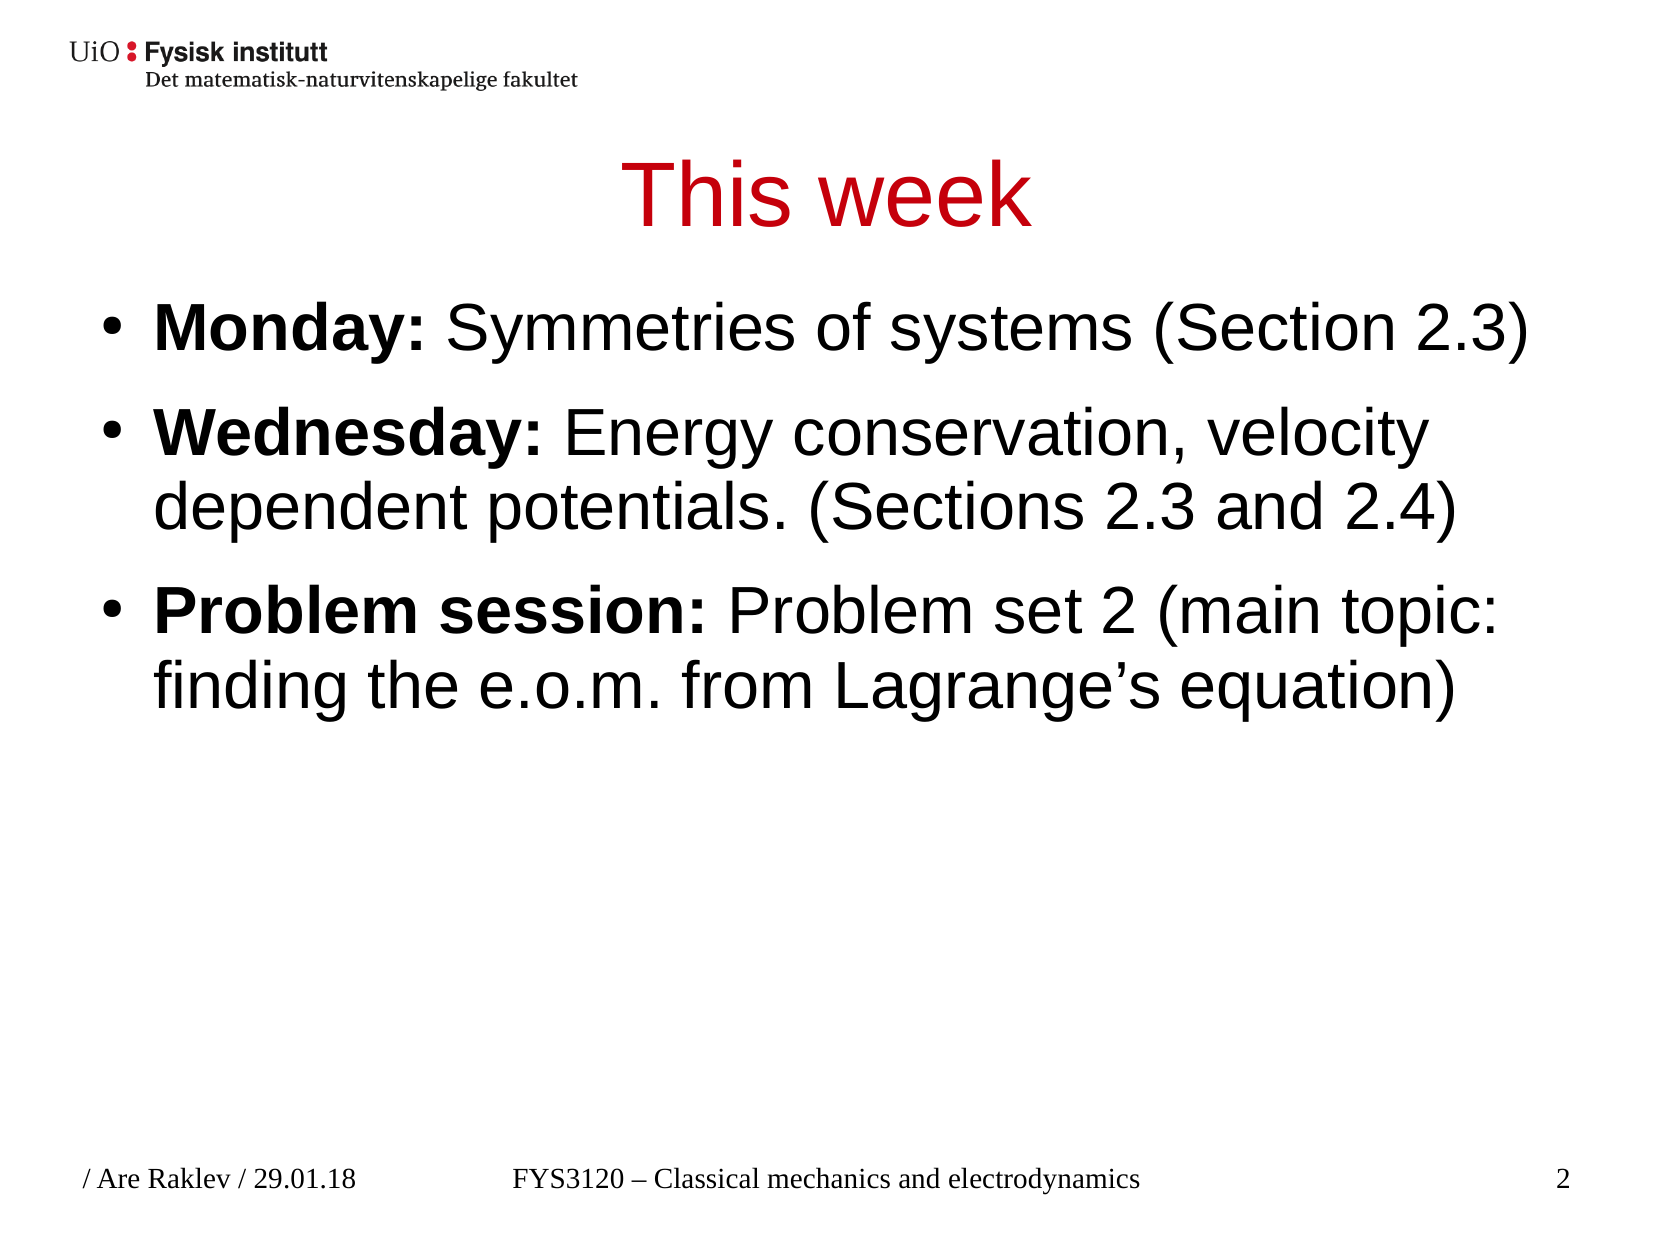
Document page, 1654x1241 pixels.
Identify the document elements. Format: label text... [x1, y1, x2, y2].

list Monday: Symmetries of systems (Section 2.3) Wednesday: Energy conservation, velocity dependent potentials. (Sections 2.3 and 2.4) Problem session: Problem set 2 (main topic: finding the e.o.m. from Lagrange’s equation) [82, 290, 1576, 1193]
title This week [82, 90, 1571, 290]
picture [68, 37, 581, 93]
